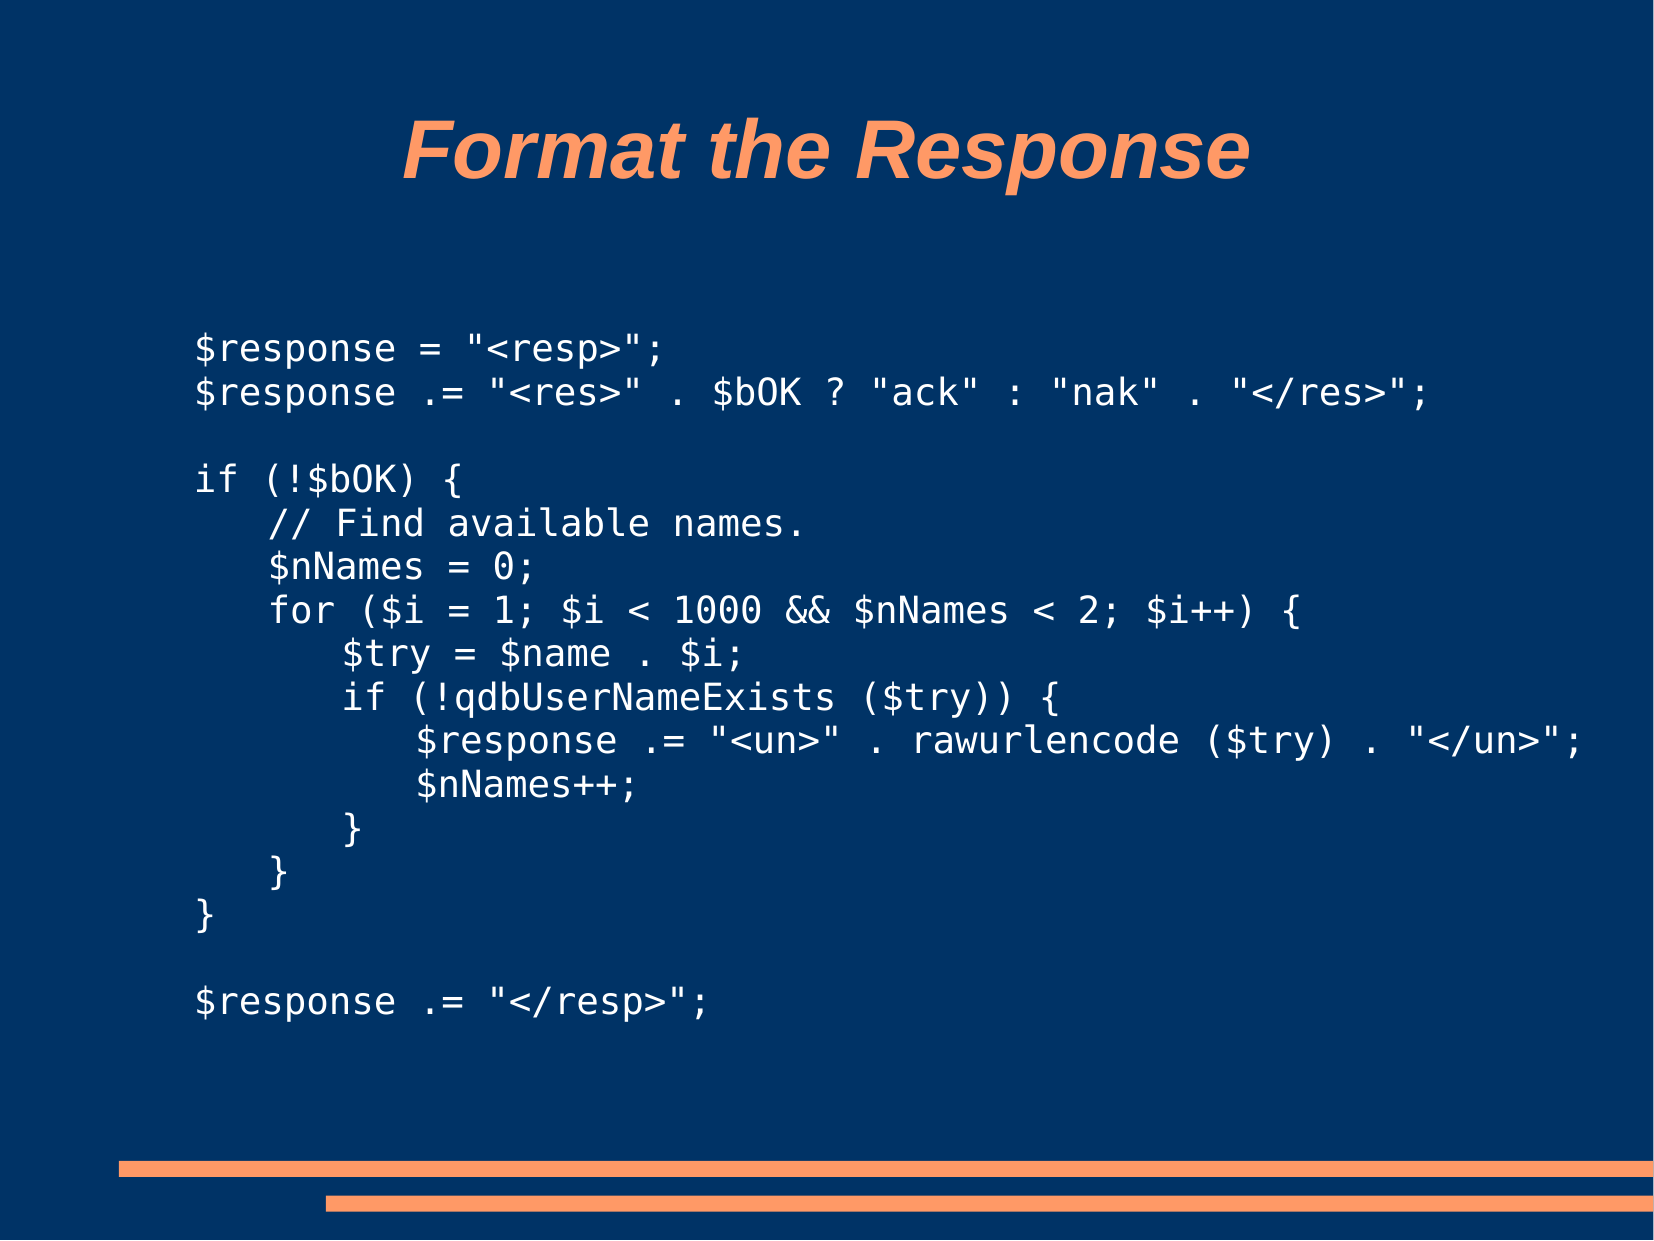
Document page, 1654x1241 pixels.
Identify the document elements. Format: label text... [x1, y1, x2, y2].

text_box $response = "<resp>"; $response .= "<res>" . $bOK ? "ack" : "nak" . "</res>"; if (!$bOK) { // Find available names. $nNames = 0; for ($i = 1; $i < 1000 && $nNames < 2; $i++) { $try = $name . $i; if (!qdbUserNameExists ($try)) { $response .= "<un>" . rawurlencode ($try) . "</un>"; $nNames++; } } } $response .= "</resp>"; [120, 322, 1654, 1206]
title Format the Response [121, 46, 1534, 254]
